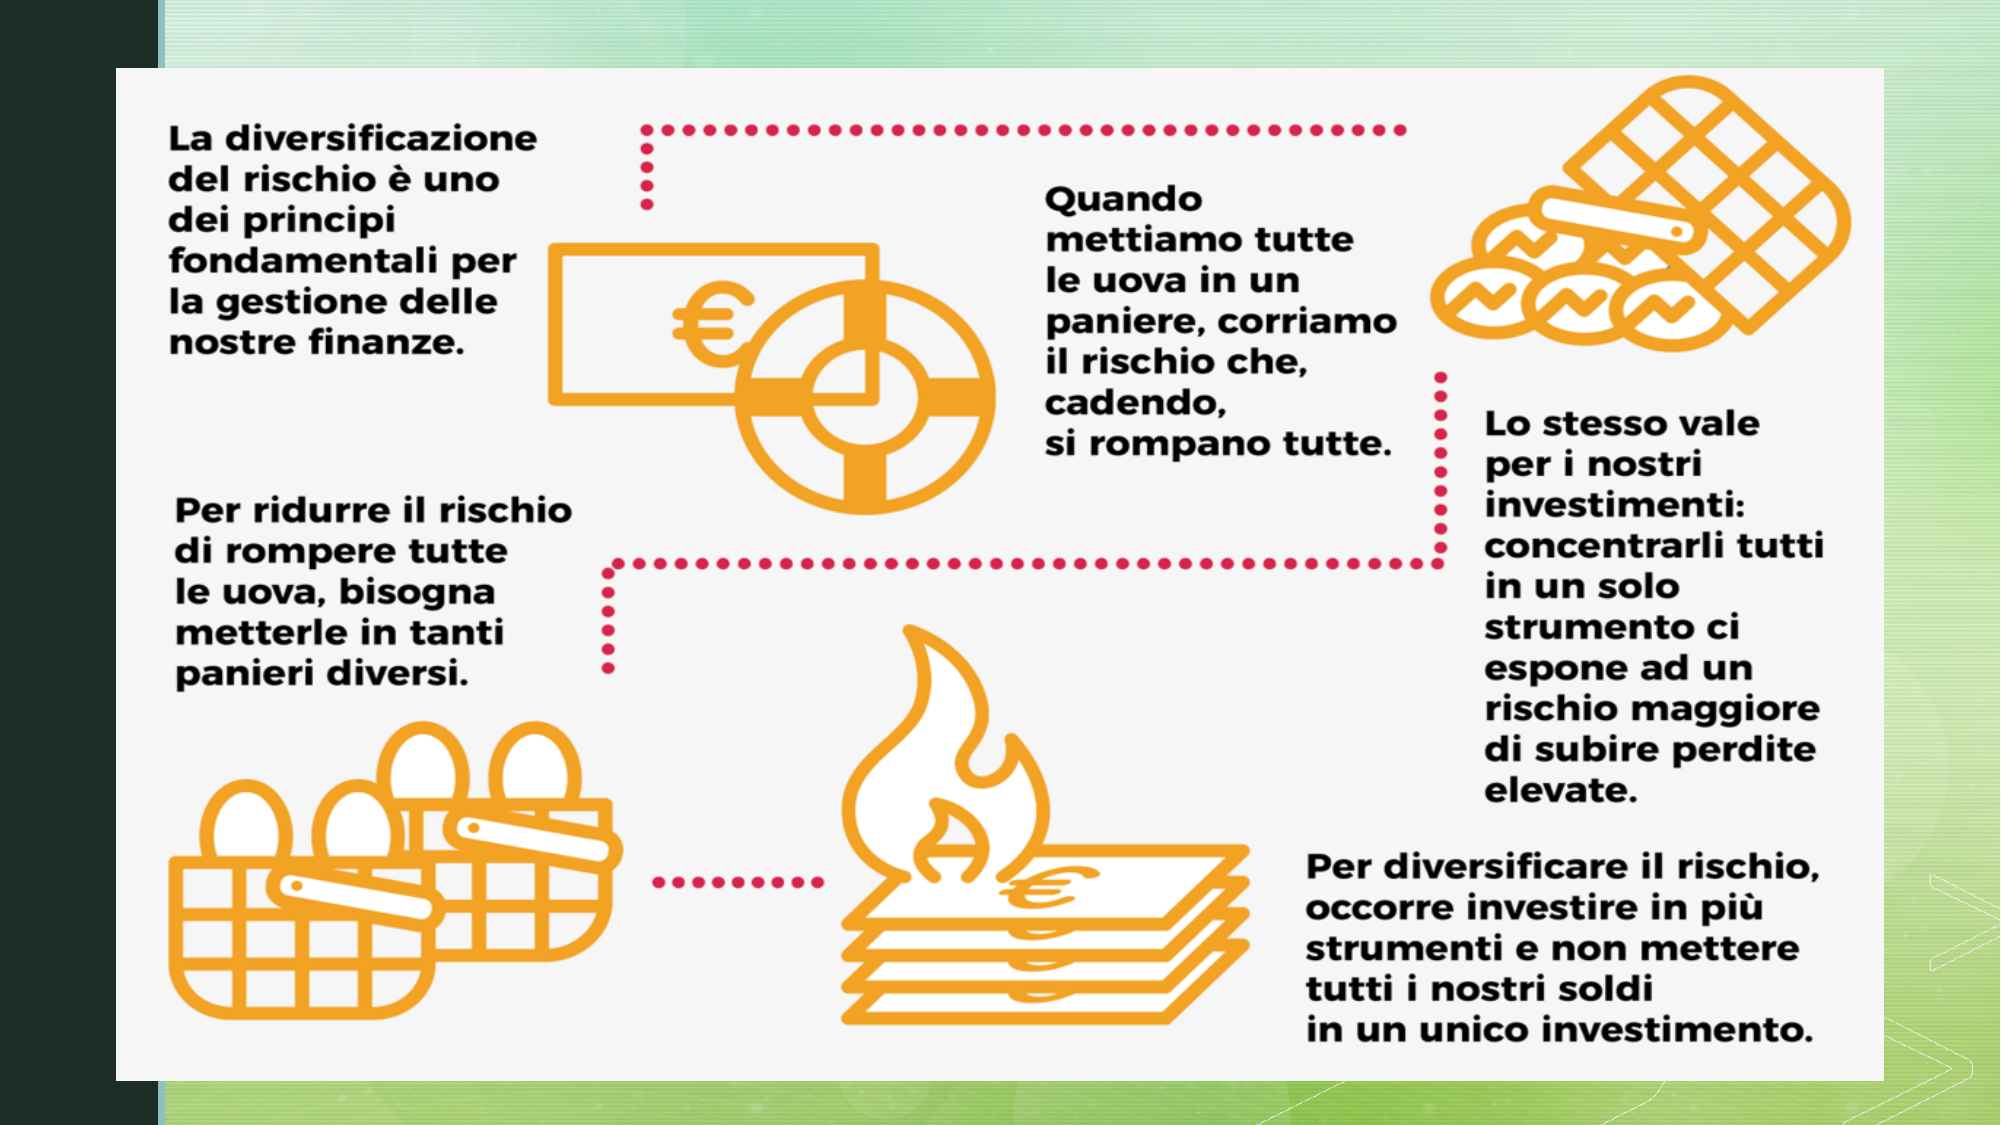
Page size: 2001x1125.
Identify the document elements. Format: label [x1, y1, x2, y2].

picture [116, 68, 1884, 1081]
